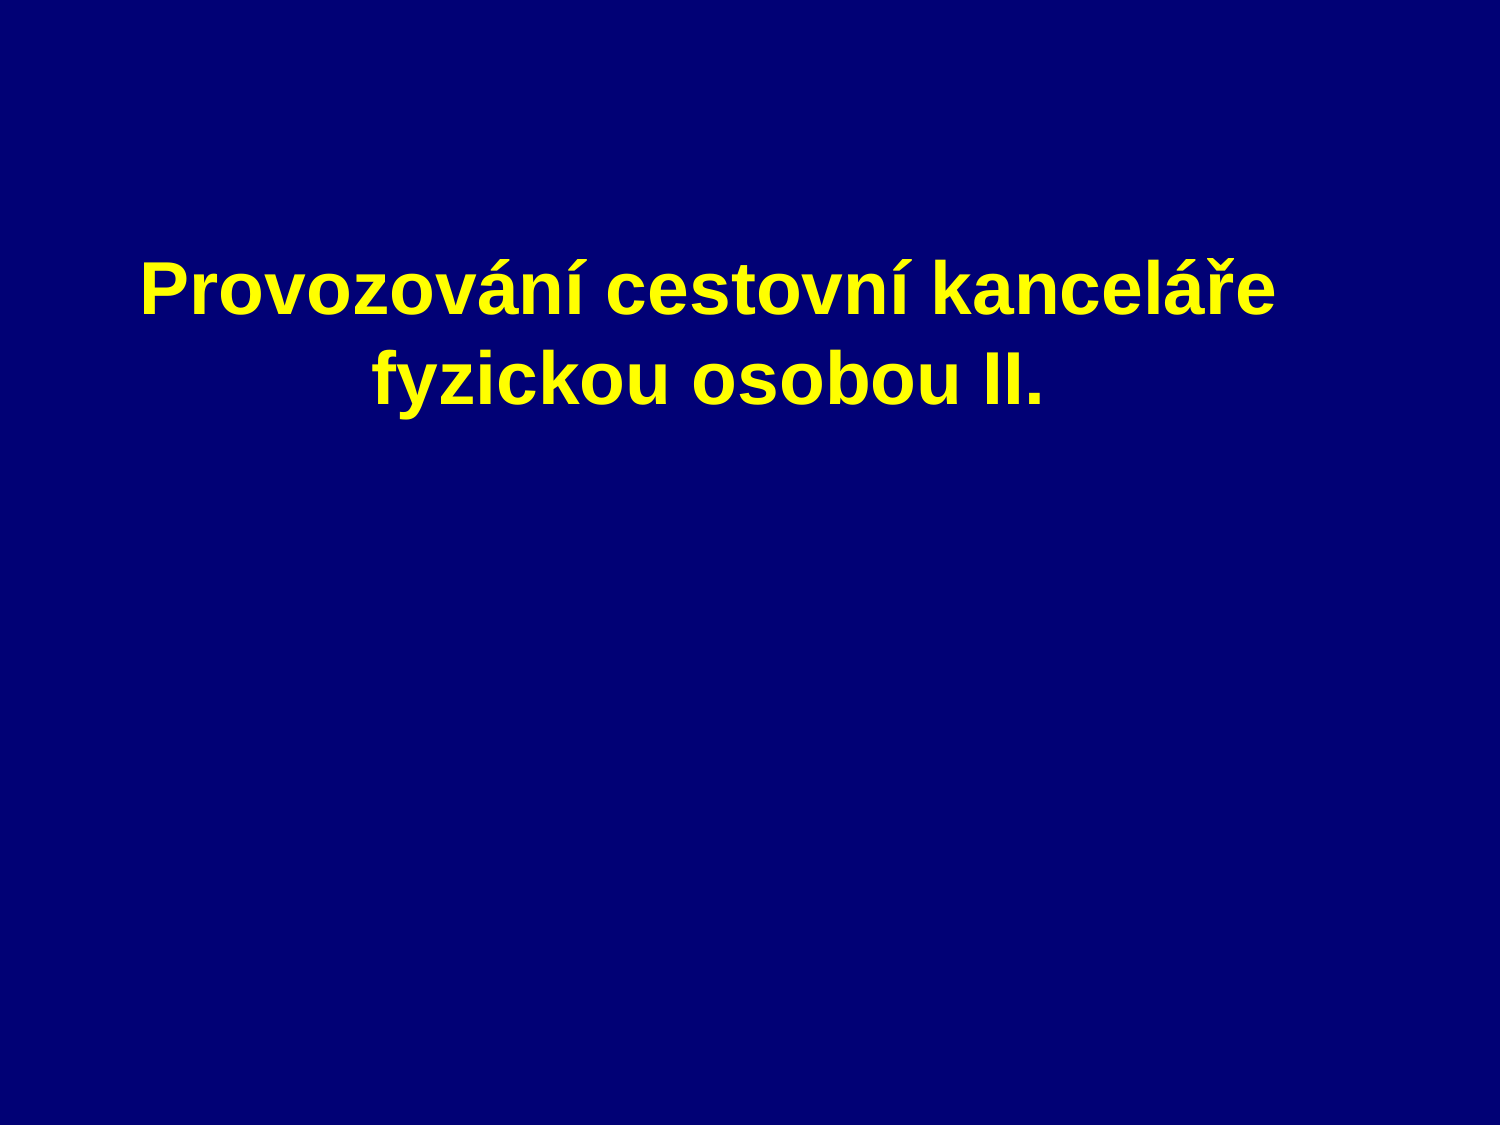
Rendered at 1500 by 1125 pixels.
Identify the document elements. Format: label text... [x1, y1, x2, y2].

text_box Provozování cestovní kanceláře fyzickou osobou II. [0, 231, 1459, 428]
